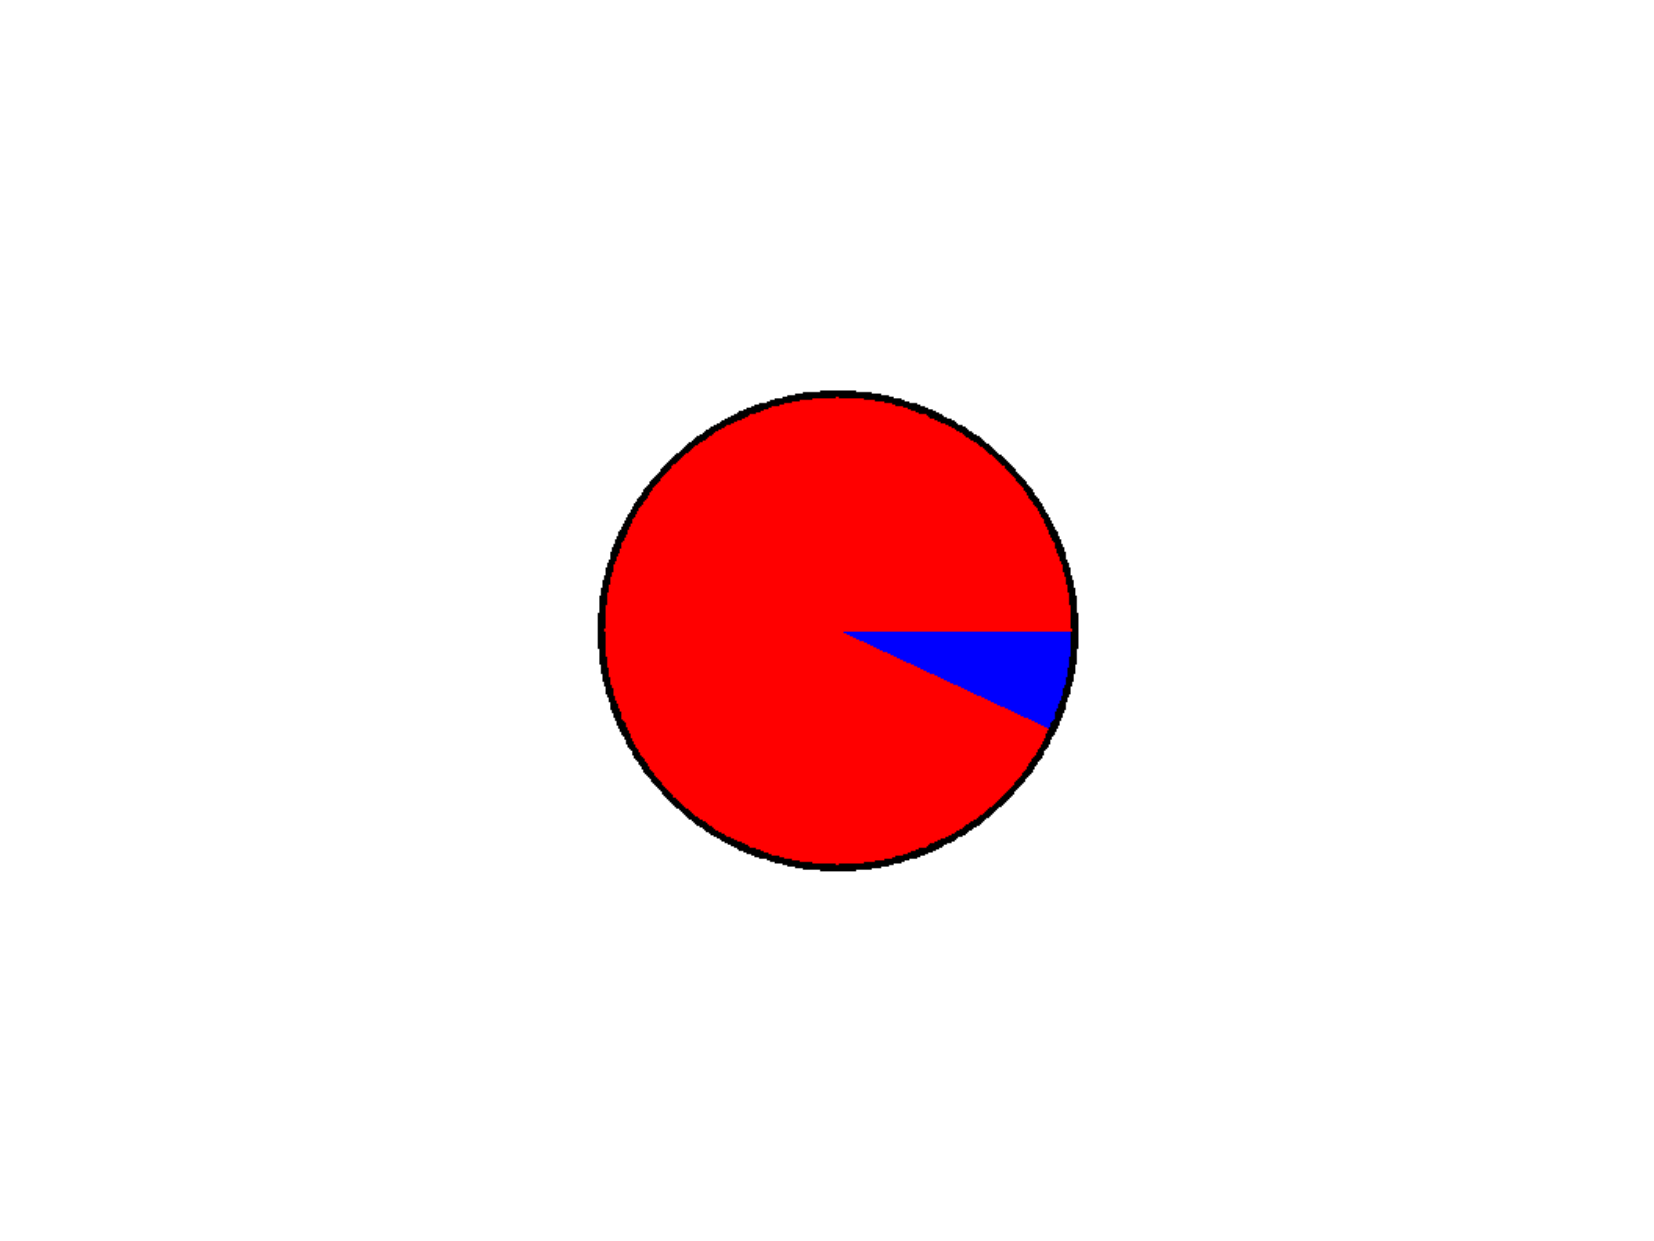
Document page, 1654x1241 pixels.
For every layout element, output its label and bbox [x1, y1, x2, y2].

picture [501, 361, 1157, 881]
